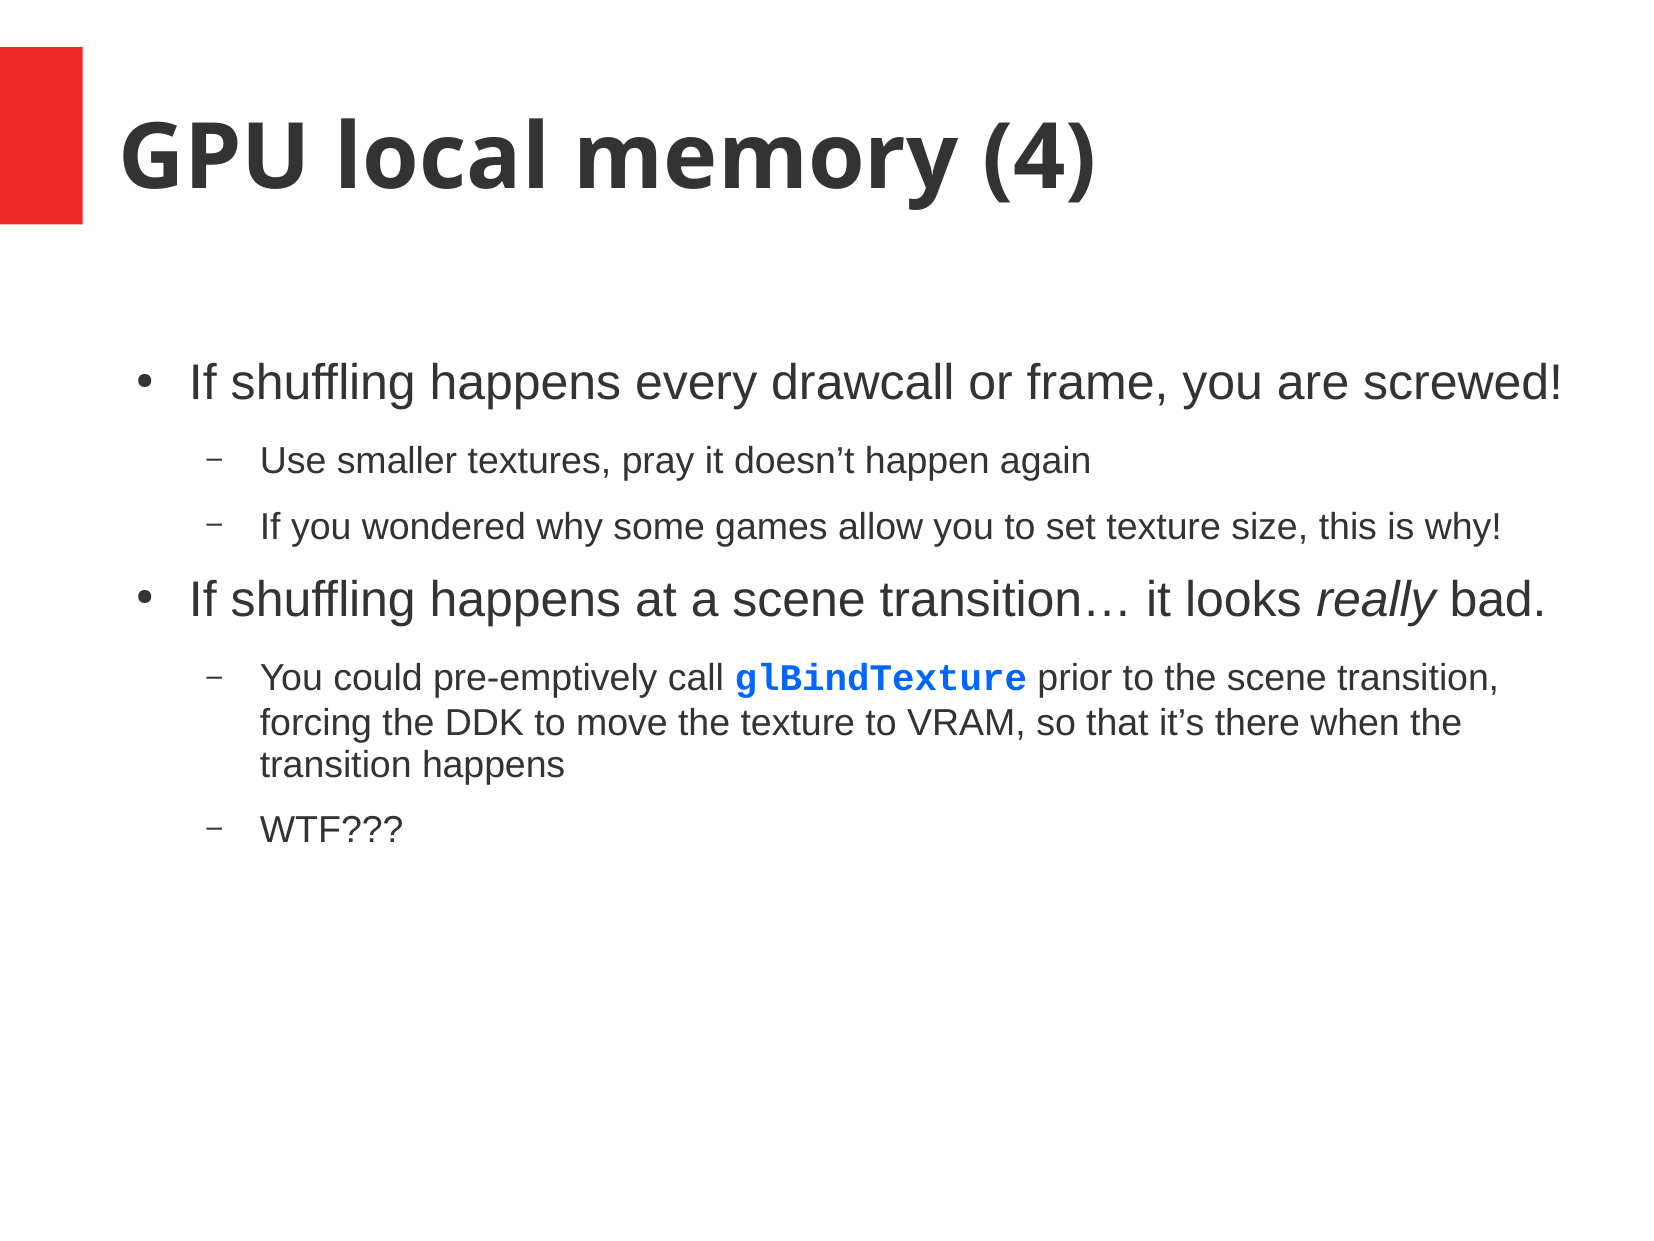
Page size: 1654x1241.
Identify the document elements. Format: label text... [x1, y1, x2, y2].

list If shuffling happens every drawcall or frame, you are screwed! Use smaller textures, pray it doesn’t happen again If you wondered why some games allow you to set texture size, this is why! If shuffling happens at a scene transition… it looks really bad. You could pre-emptively call glBindTexture prior to the scene transition, forcing the DDK to move the texture to VRAM, so that it’s there when the transition happens WTF??? [118, 354, 1571, 1074]
title GPU local memory (4) [118, 49, 1571, 257]
